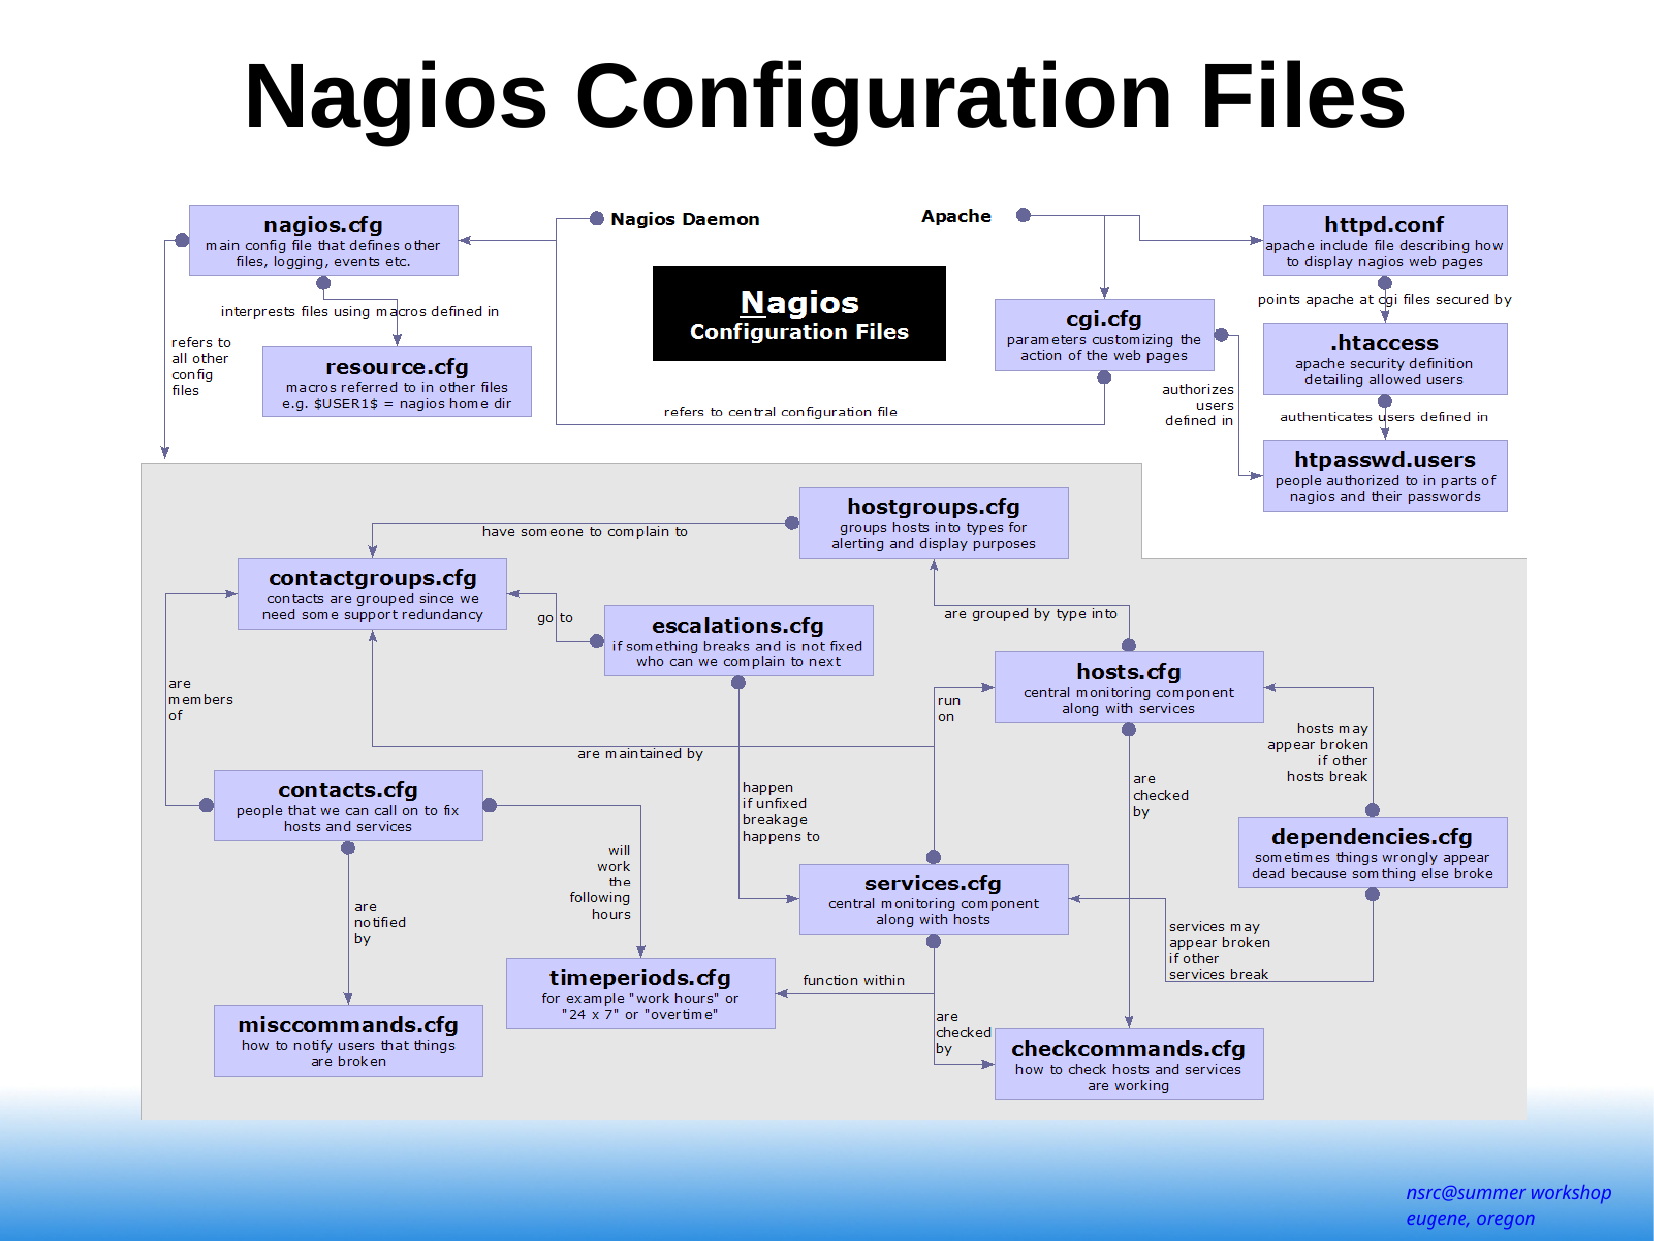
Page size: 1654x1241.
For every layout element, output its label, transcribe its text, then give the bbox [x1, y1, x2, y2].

picture [0, 181, 1654, 1241]
title Nagios Configuration Files [121, 42, 1534, 150]
